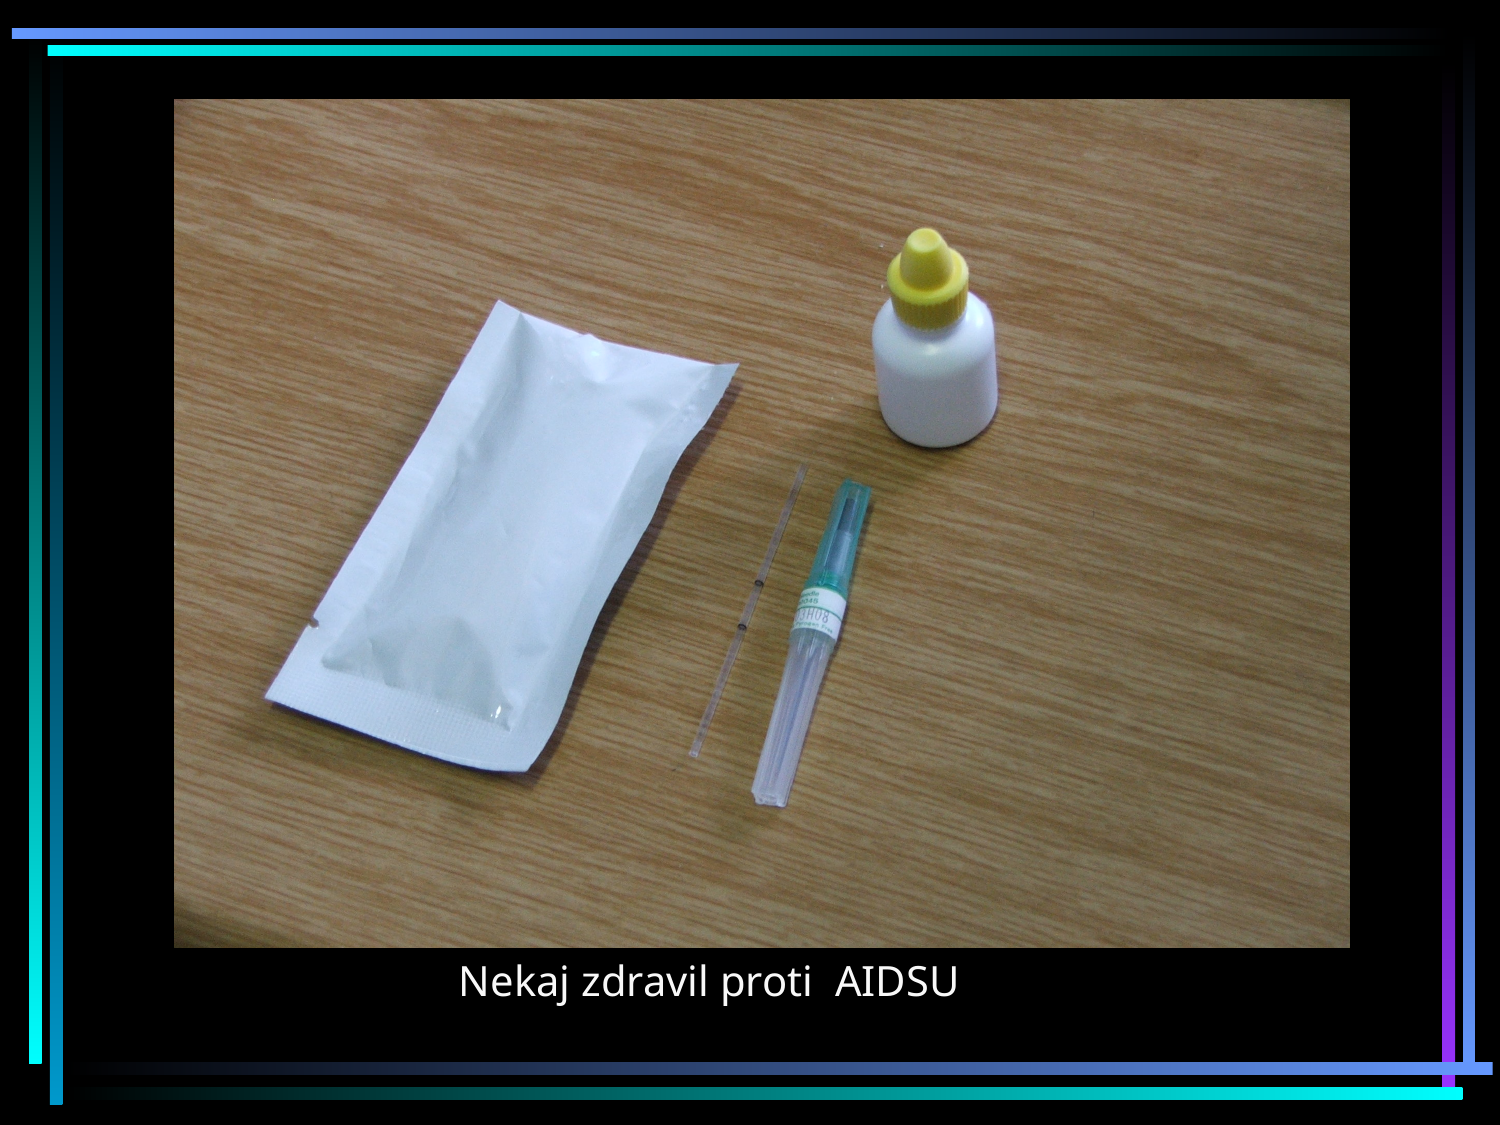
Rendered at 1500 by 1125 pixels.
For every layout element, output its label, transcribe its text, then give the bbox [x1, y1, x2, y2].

picture [174, 99, 1350, 948]
text_box Nekaj zdravil proti AIDSU [444, 947, 1228, 1013]
